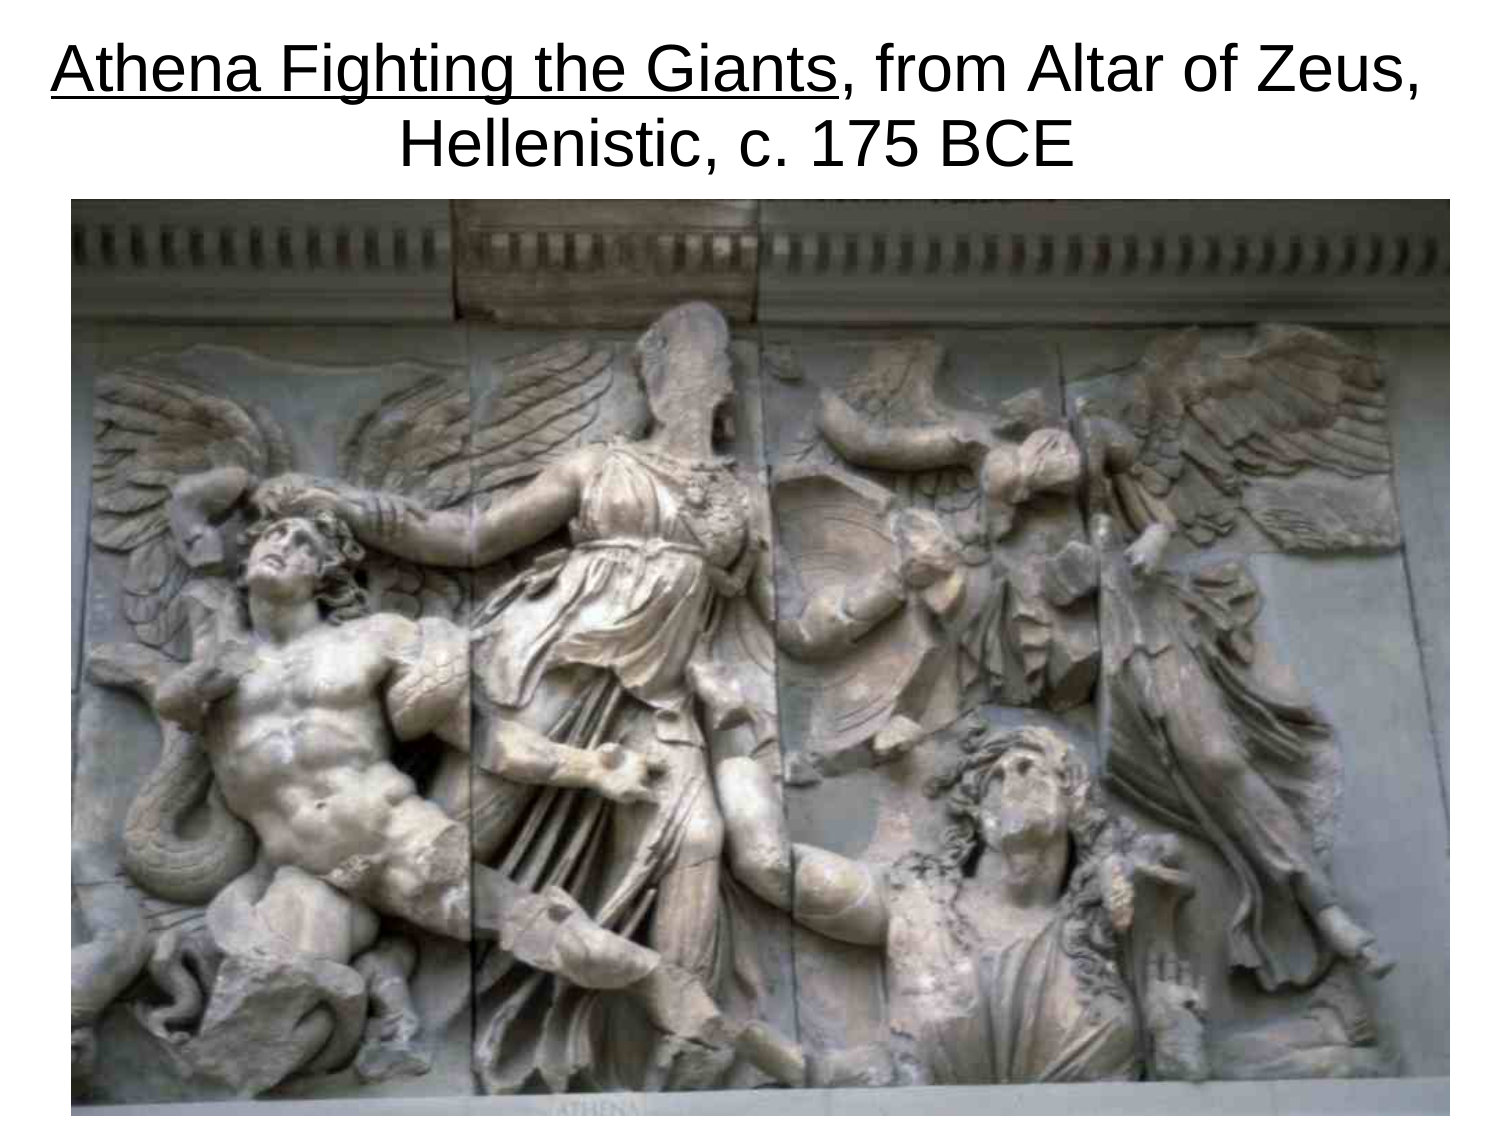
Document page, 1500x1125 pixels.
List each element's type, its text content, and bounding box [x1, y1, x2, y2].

title Athena Fighting the Giants, from Altar of Zeus, Hellenistic, c. 175 BCE [0, 12, 1475, 201]
picture [71, 199, 1450, 1116]
